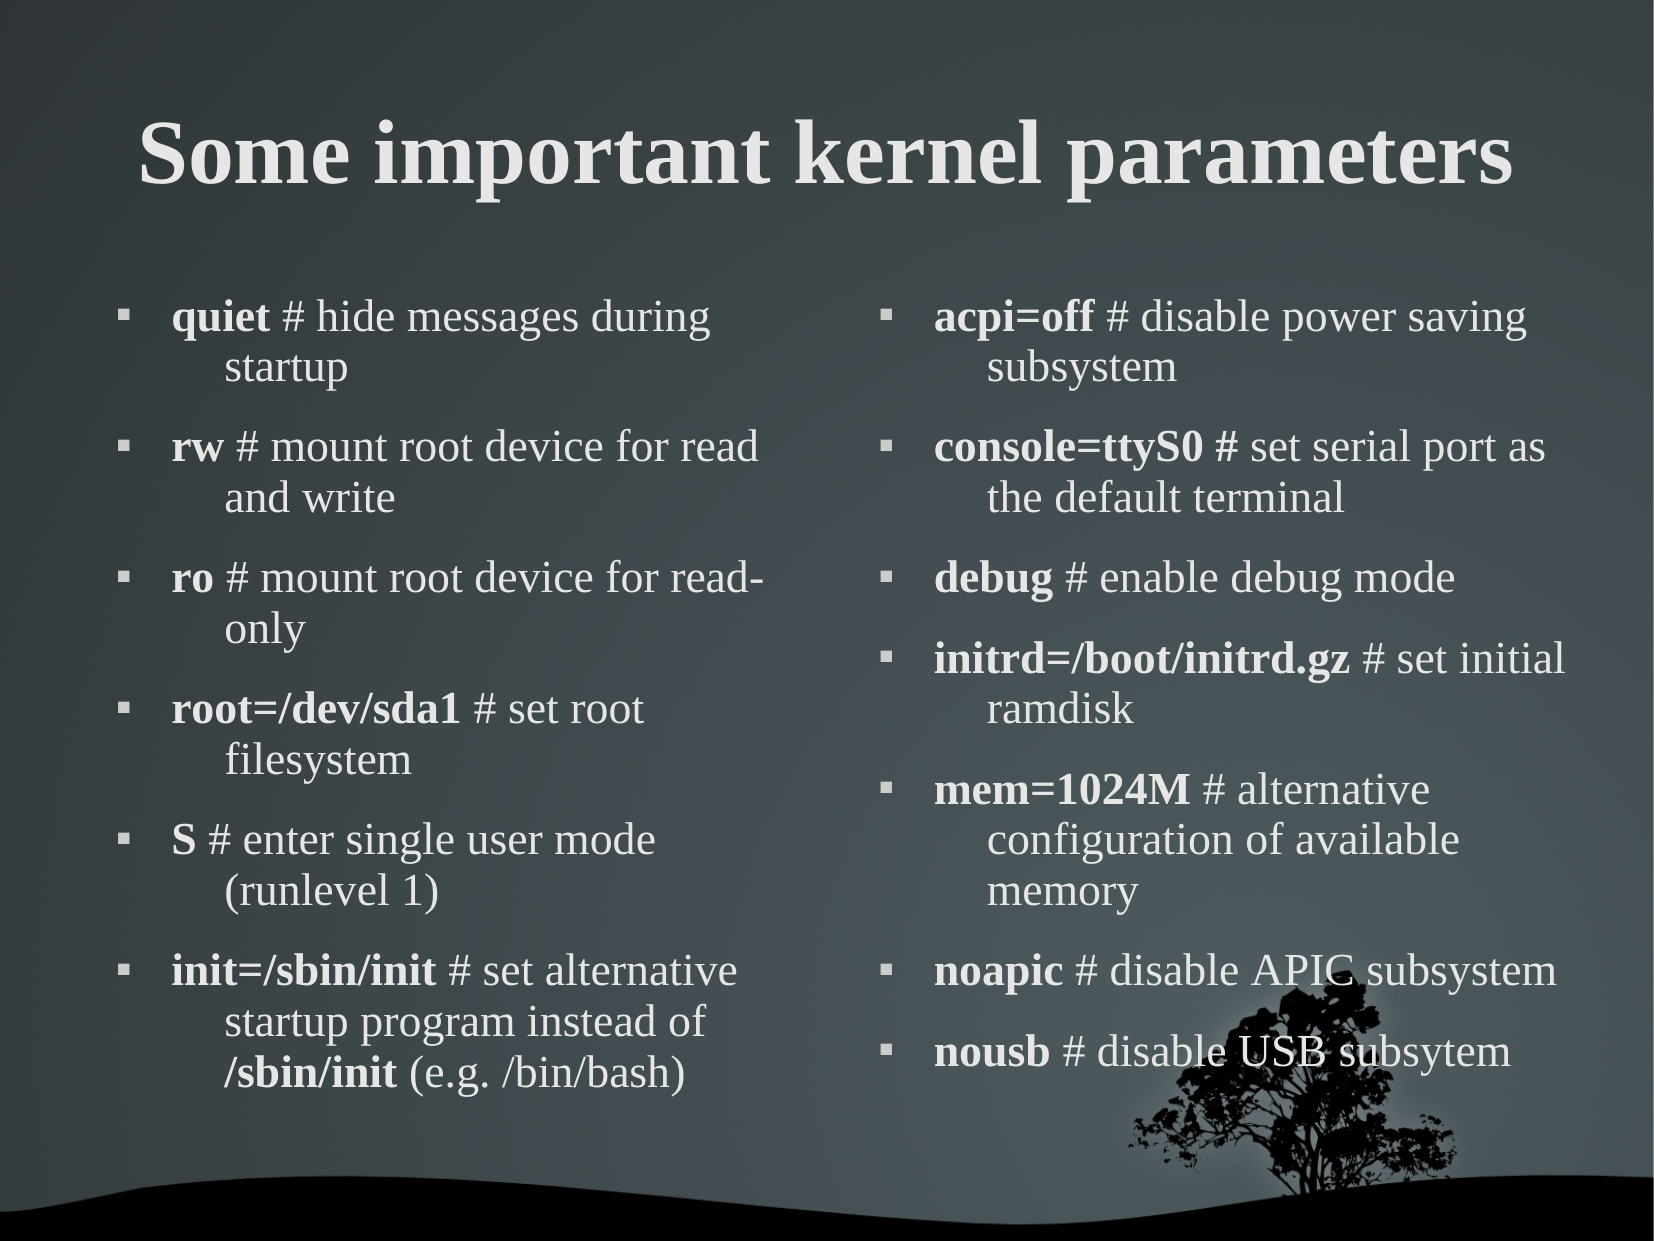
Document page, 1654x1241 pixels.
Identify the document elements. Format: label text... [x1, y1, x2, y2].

list quiet # hide messages during startup rw # mount root device for read and write ro # mount root device for read-only root=/dev/sda1 # set root filesystem S # enter single user mode (runlevel 1) init=/sbin/init # set alternative startup program instead of /sbin/init (e.g. /bin/bash) [82, 290, 809, 1241]
title Some important kernel parameters [82, 49, 1571, 257]
list acpi=off # disable power saving subsystem console=ttyS0 # set serial port as the default terminal debug # enable debug mode initrd=/boot/initrd.gz # set initial ramdisk mem=1024M # alternative configuration of available memory noapic # disable APIC subsystem nousb # disable USB subsytem [845, 290, 1572, 1152]
picture [0, 0, 1654, 1241]
